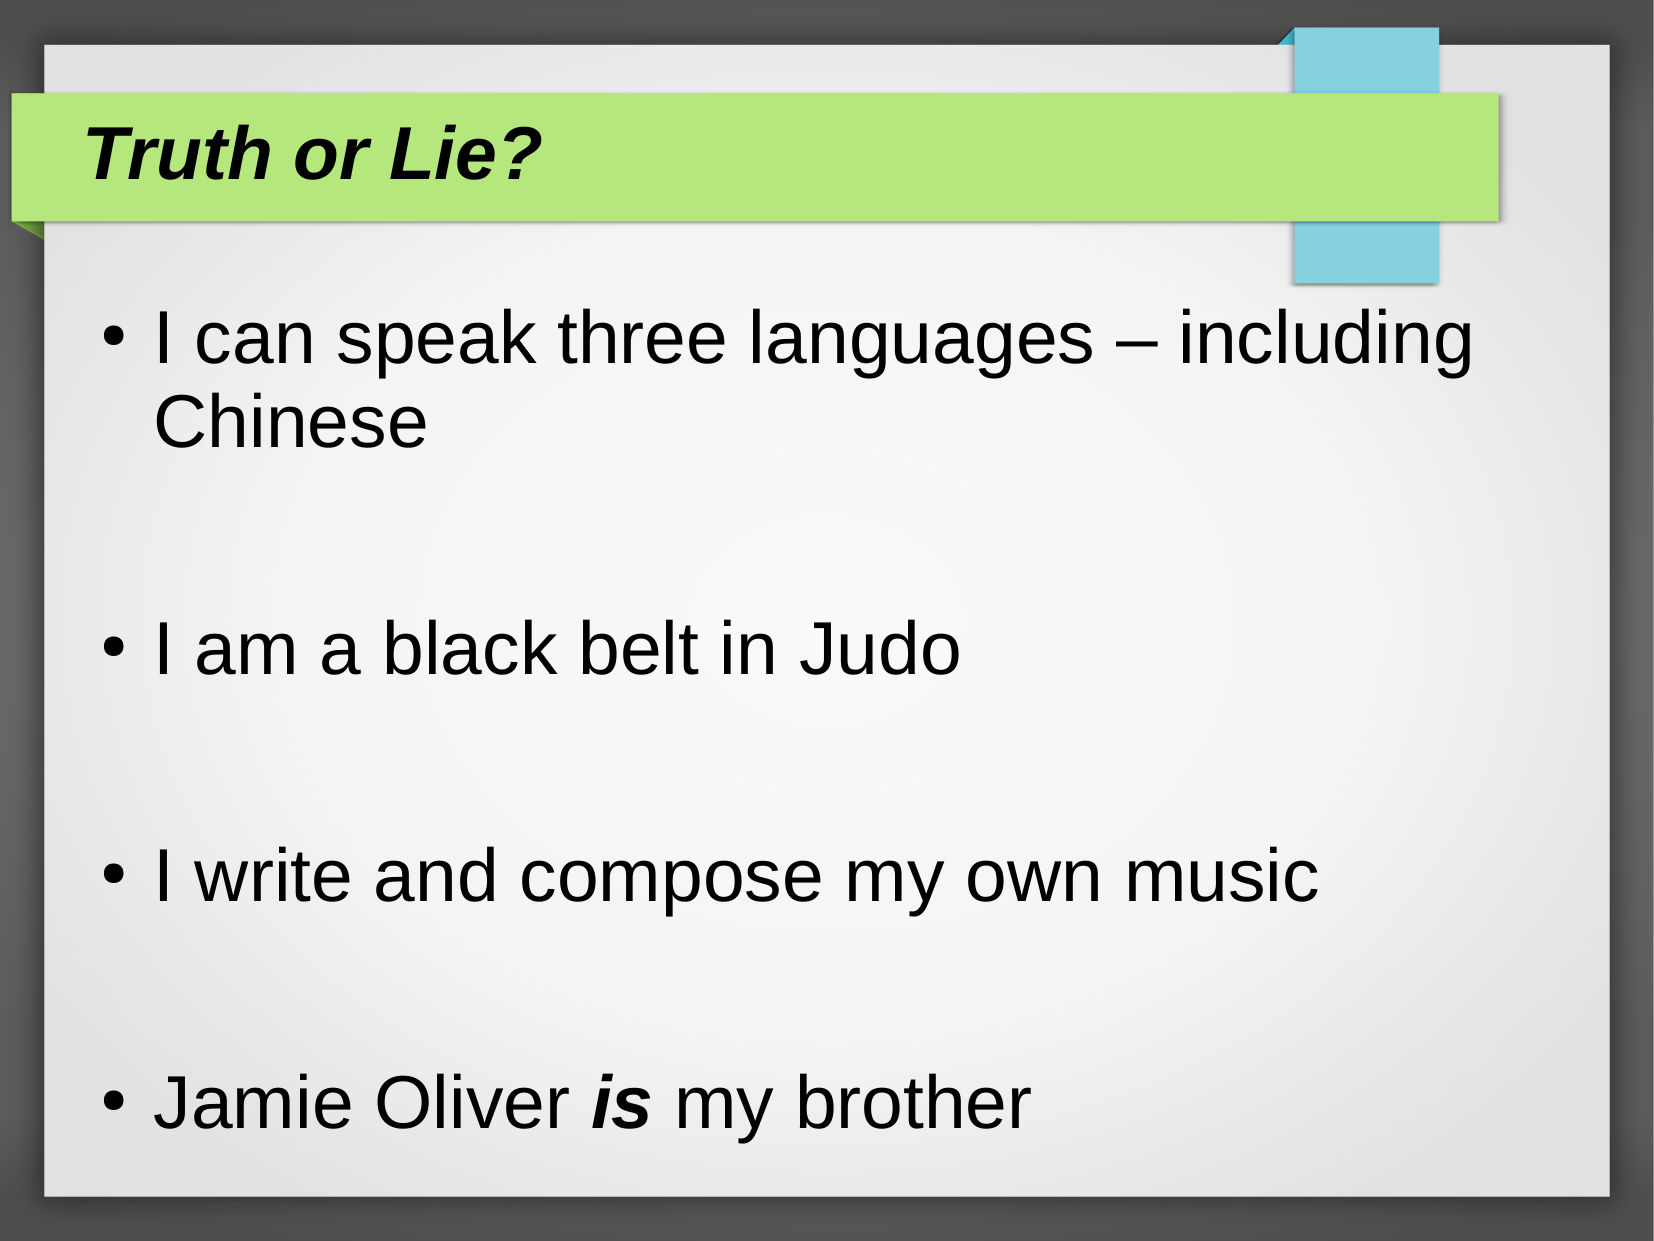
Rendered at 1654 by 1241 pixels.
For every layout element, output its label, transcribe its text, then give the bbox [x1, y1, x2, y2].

picture [0, 0, 1654, 1241]
title Truth or Lie? [82, 94, 1264, 213]
list I can speak three languages – including Chinese I am a black belt in Judo I write and compose my own music Jamie Oliver is my brother [82, 295, 1571, 1015]
